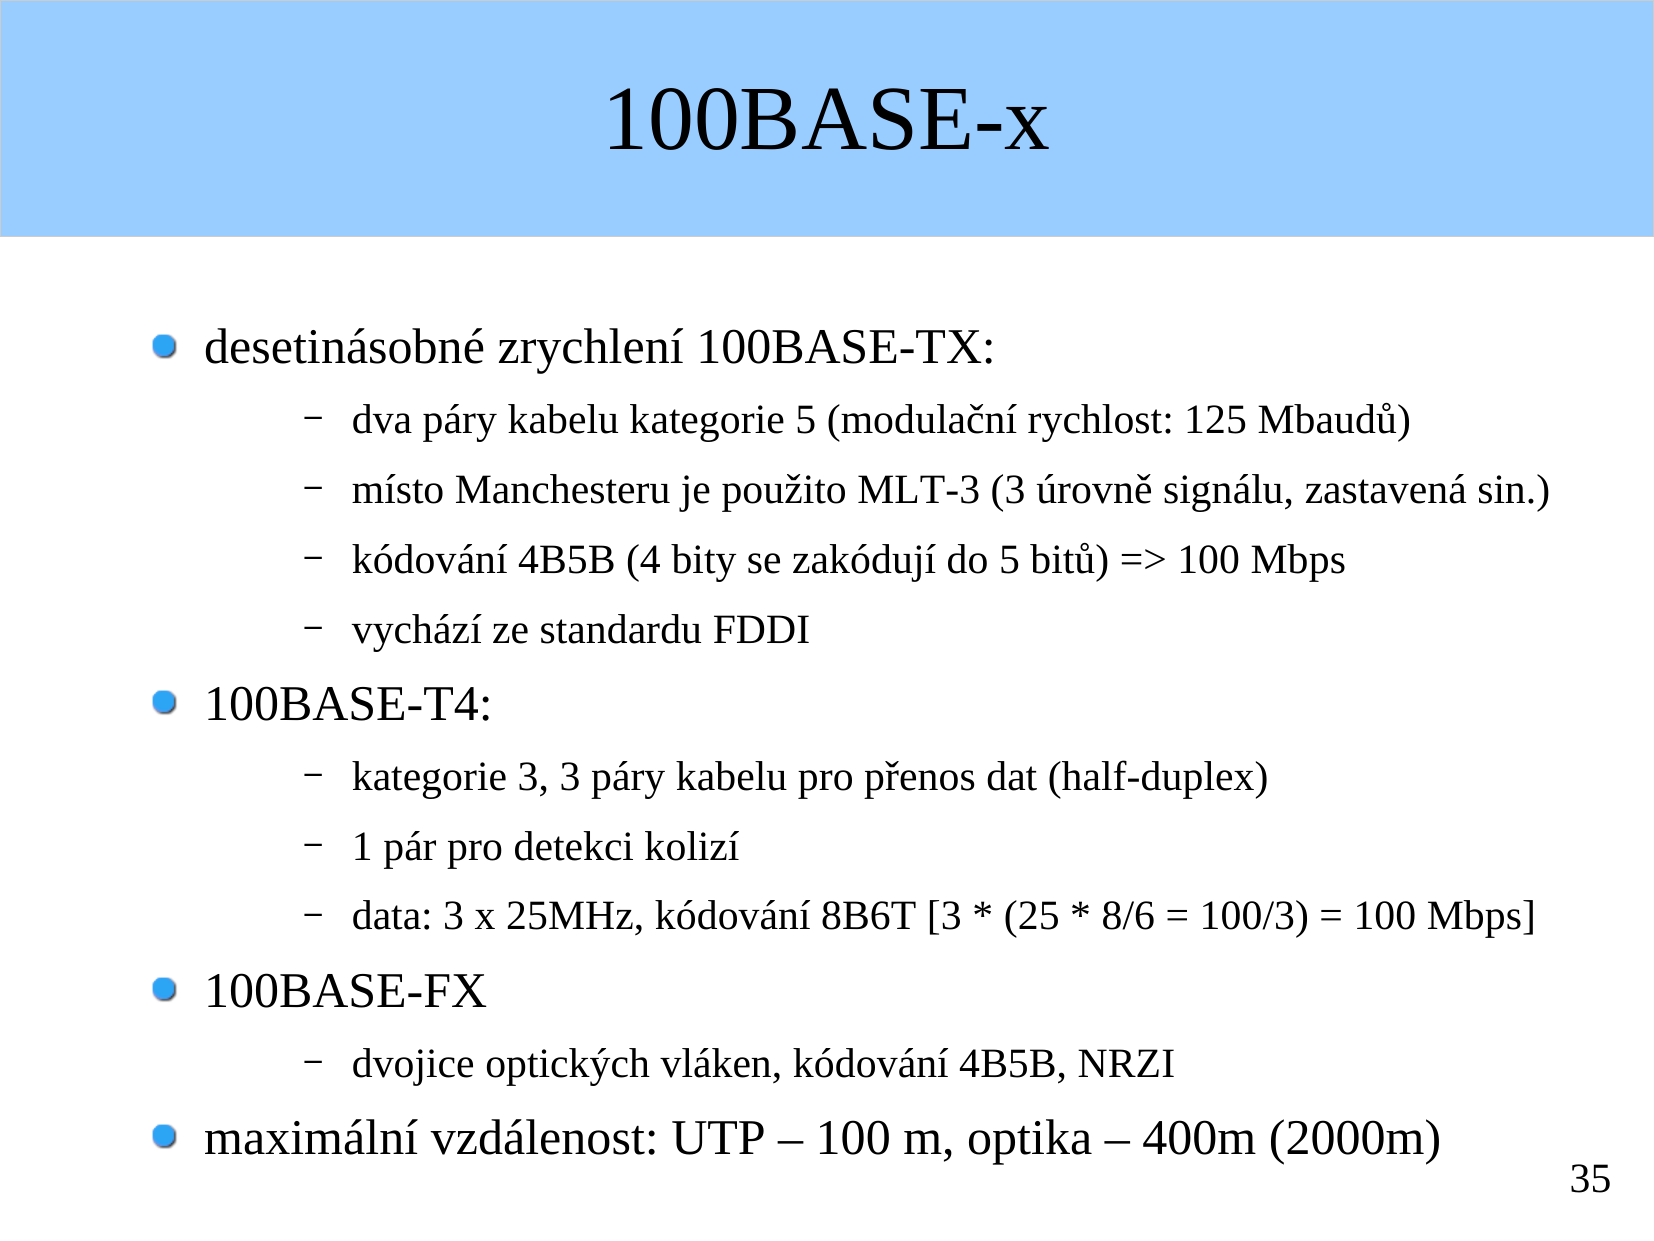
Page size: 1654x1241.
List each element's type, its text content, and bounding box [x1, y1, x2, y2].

title 100BASE-x [0, 0, 1654, 237]
list desetinásobné zrychlení 100BASE-TX: dva páry kabelu kategorie 5 (modulační rychlost: 125 Mbaudů) místo Manchesteru je použito MLT-3 (3 úrovně signálu, zastavená sin.) kódování 4B5B (4 bity se zakódují do 5 bitů) => 100 Mbps vychází ze standardu FDDI 100BASE-T4: kategorie 3, 3 páry kabelu pro přenos dat (half-duplex) 1 pár pro detekci kolizí data: 3 x 25MHz, kódování 8B6T [3 * (25 * 8/6 = 100/3) = 100 Mbps] 100BASE-FX dvojice optických vláken, kódování 4B5B, NRZI maximální vzdálenost: UTP – 100 m, optika – 400m (2000m) [115, 318, 1560, 1220]
